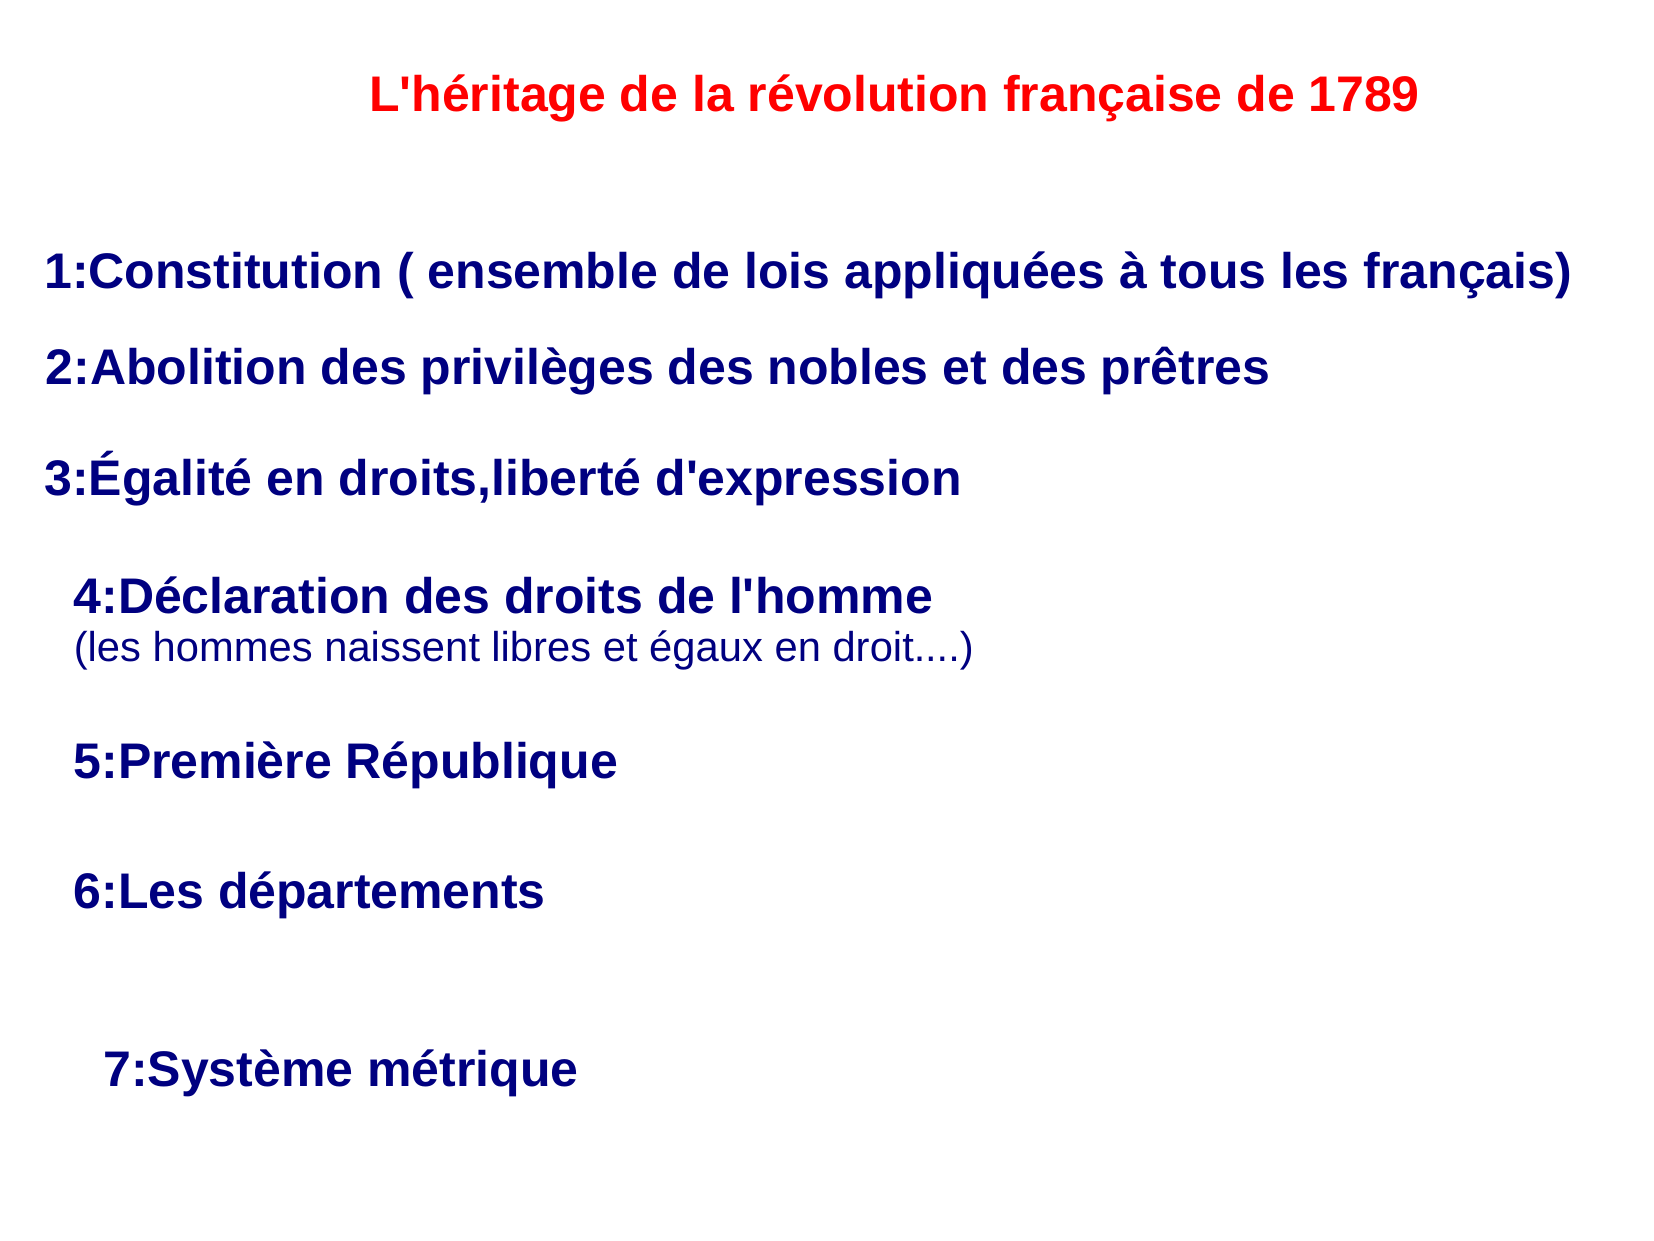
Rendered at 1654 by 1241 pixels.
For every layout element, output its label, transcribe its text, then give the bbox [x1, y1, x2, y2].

text_box 2:Abolition des privilèges des nobles et des prêtres [31, 331, 1654, 404]
text_box 6:Les départements [59, 856, 798, 958]
text_box 4:Déclaration des droits de l'homme (les hommes naissent libres et égaux en droit....) [59, 561, 1447, 680]
text_box L'héritage de la révolution française de 1789 [354, 59, 1536, 131]
text_box 3:Égalité en droits,liberté d'expression [29, 442, 1359, 557]
text_box 1:Constitution ( ensemble de lois appliquées à tous les français) [29, 236, 1625, 309]
text_box 7:Système métrique [88, 1033, 718, 1123]
text_box 5:Première République [59, 725, 1031, 798]
